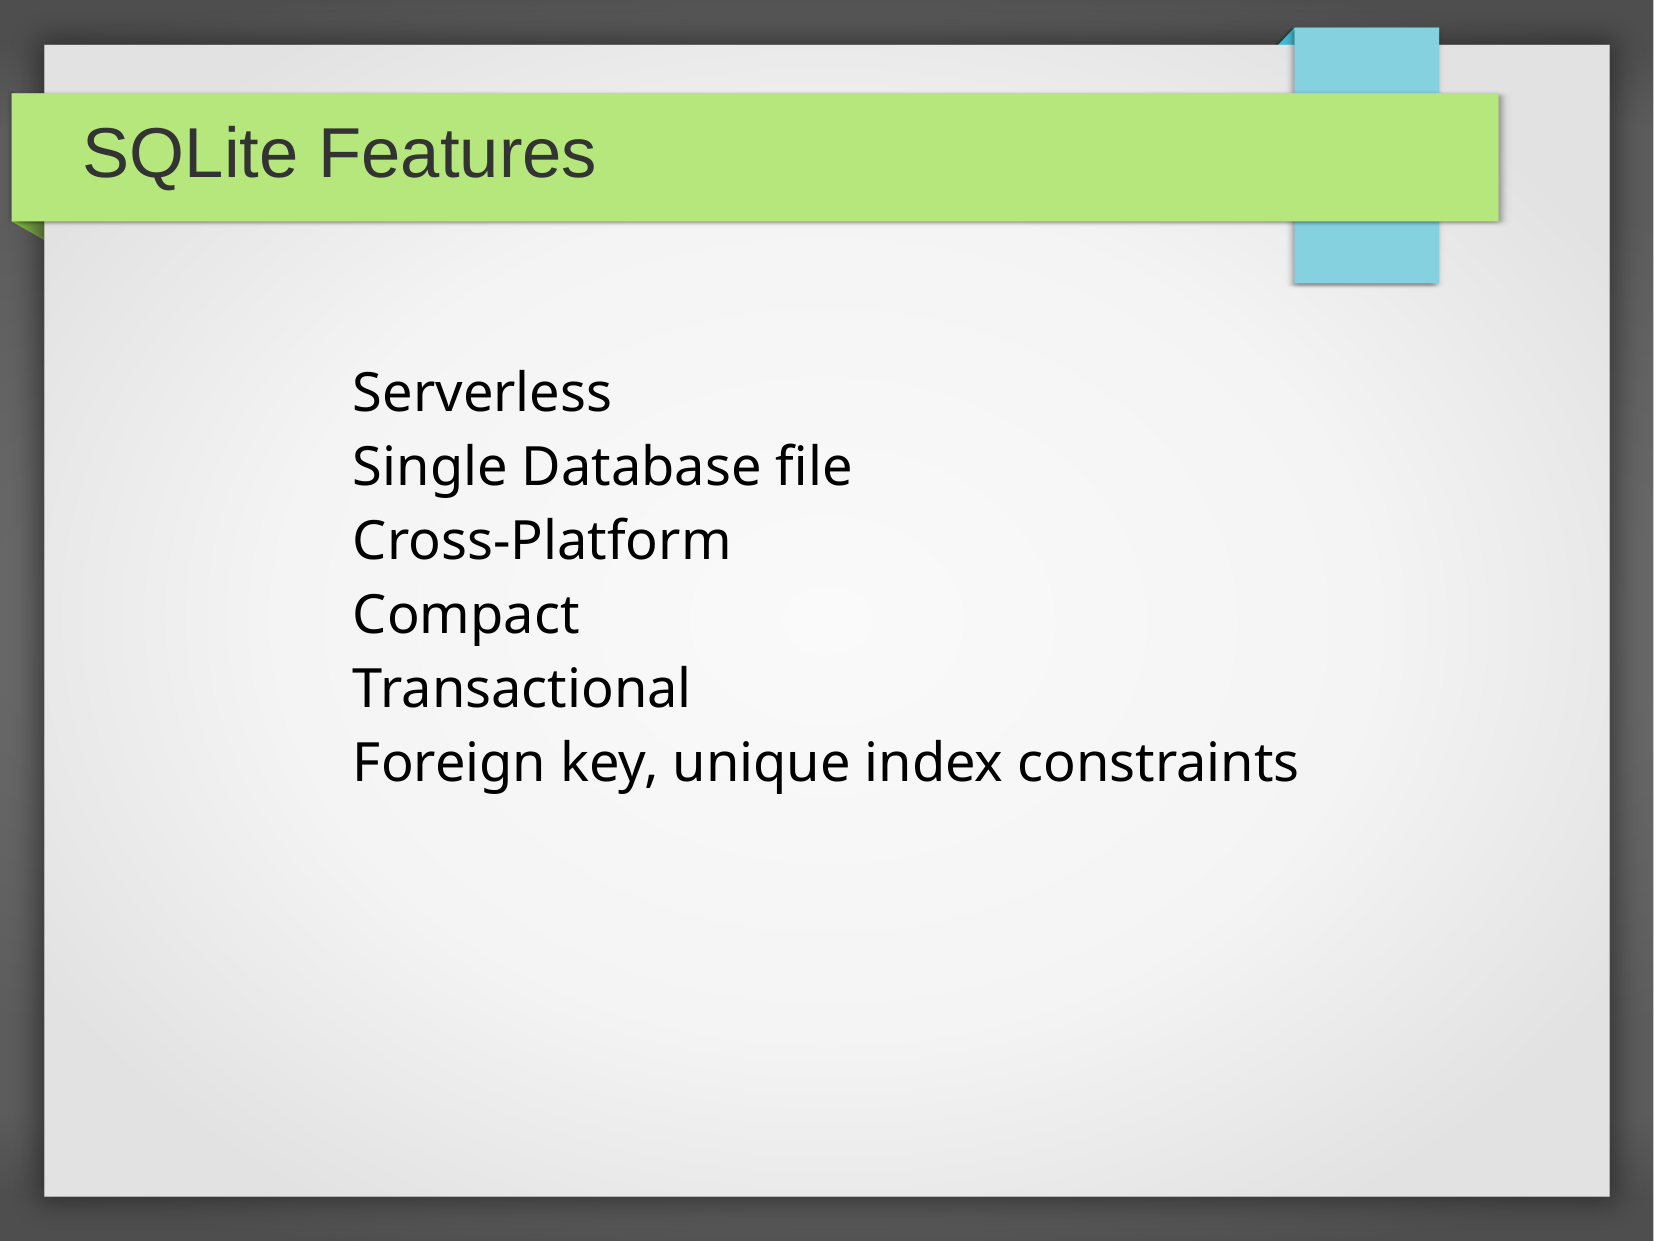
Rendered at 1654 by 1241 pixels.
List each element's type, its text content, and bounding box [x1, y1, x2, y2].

text_box Serverless Single Database file Cross-Platform Compact Transactional Foreign key, unique index constraints [82, 290, 1571, 1010]
picture [0, 0, 1654, 1241]
title SQLite Features [82, 49, 1571, 257]
